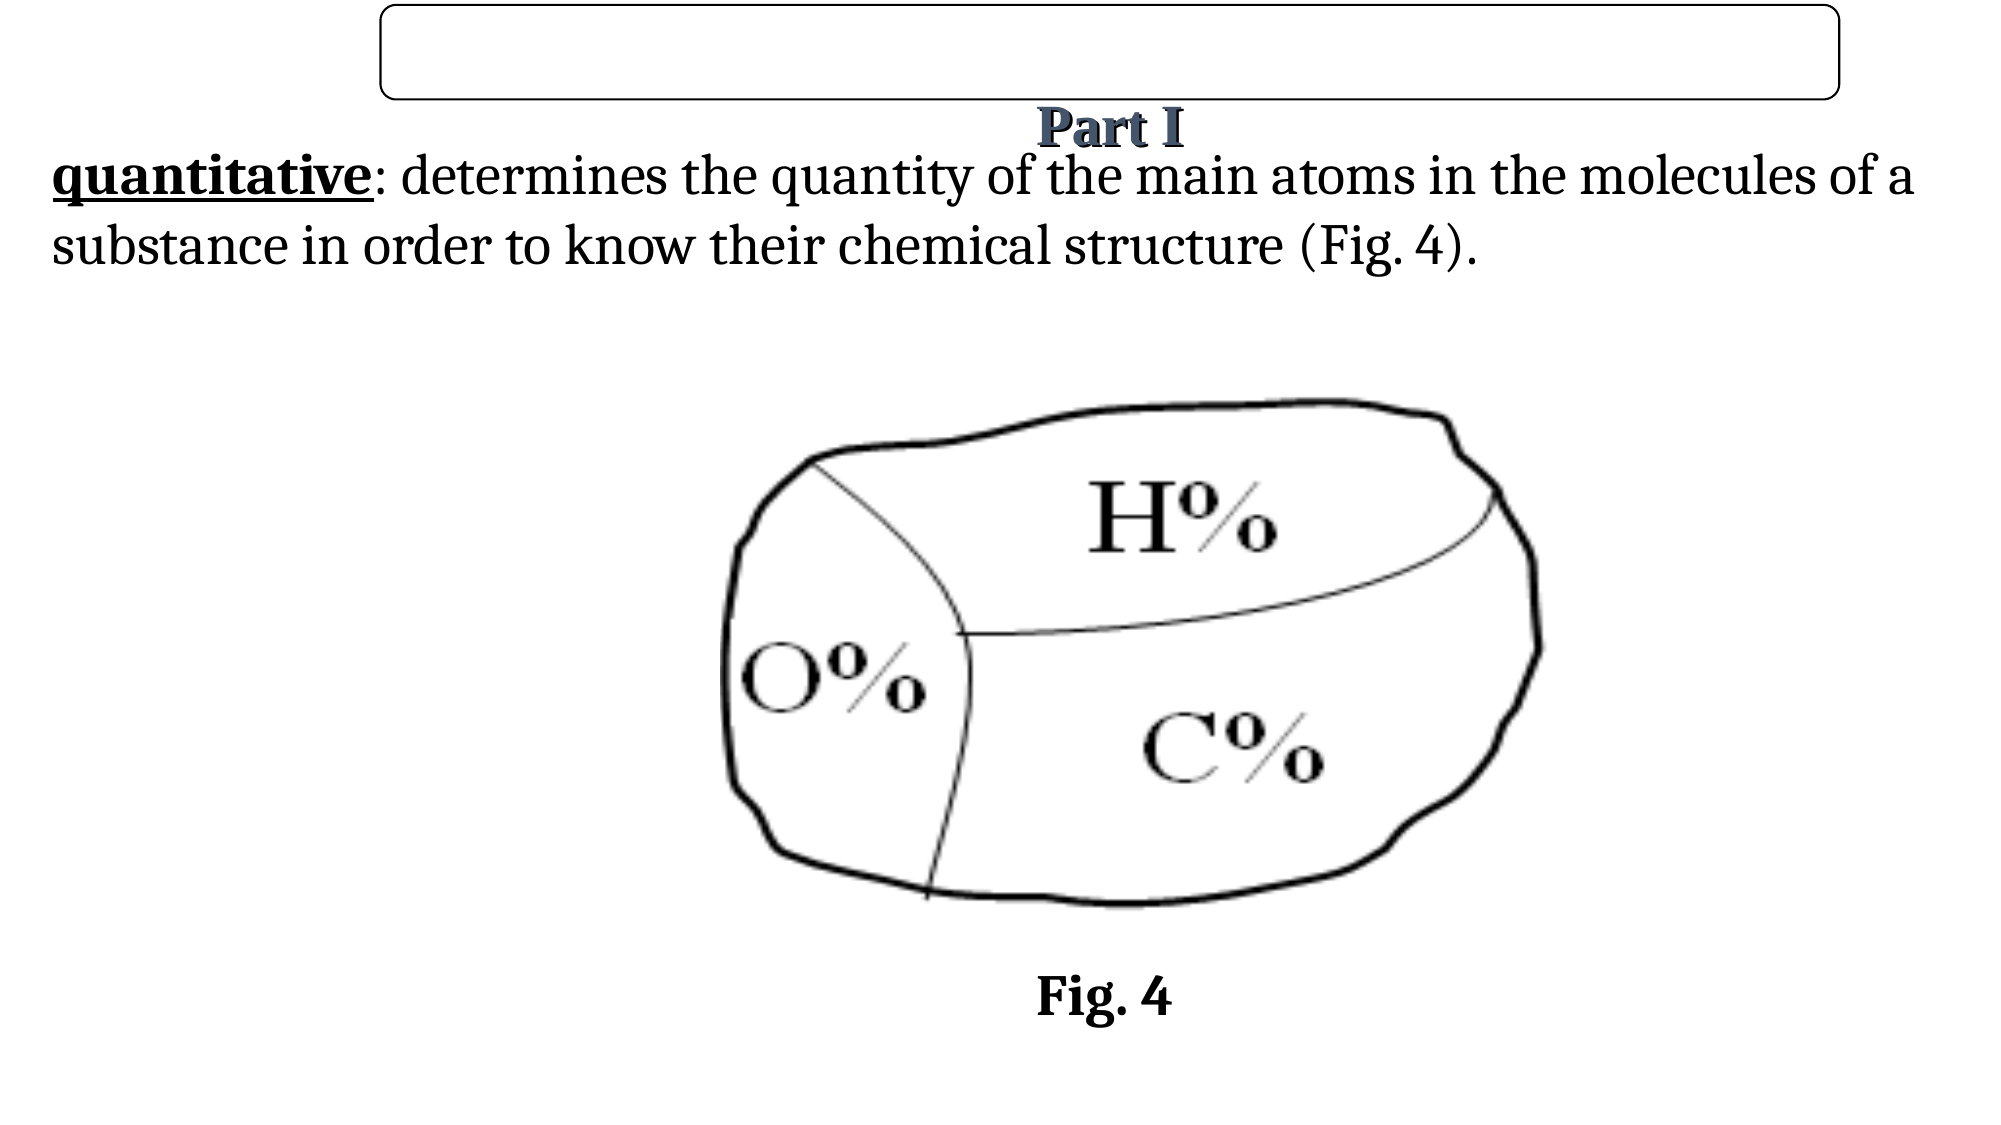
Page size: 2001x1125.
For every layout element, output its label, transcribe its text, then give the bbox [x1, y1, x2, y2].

text_box Fig. 4 [1020, 949, 1452, 1036]
text_box Part I [380, 4, 1840, 100]
picture [720, 360, 1559, 948]
text_box quantitative: determines the quantity of the main atoms in the molecules of a substance in order to know their chemical structure (Fig. 4). [37, 128, 1966, 286]
